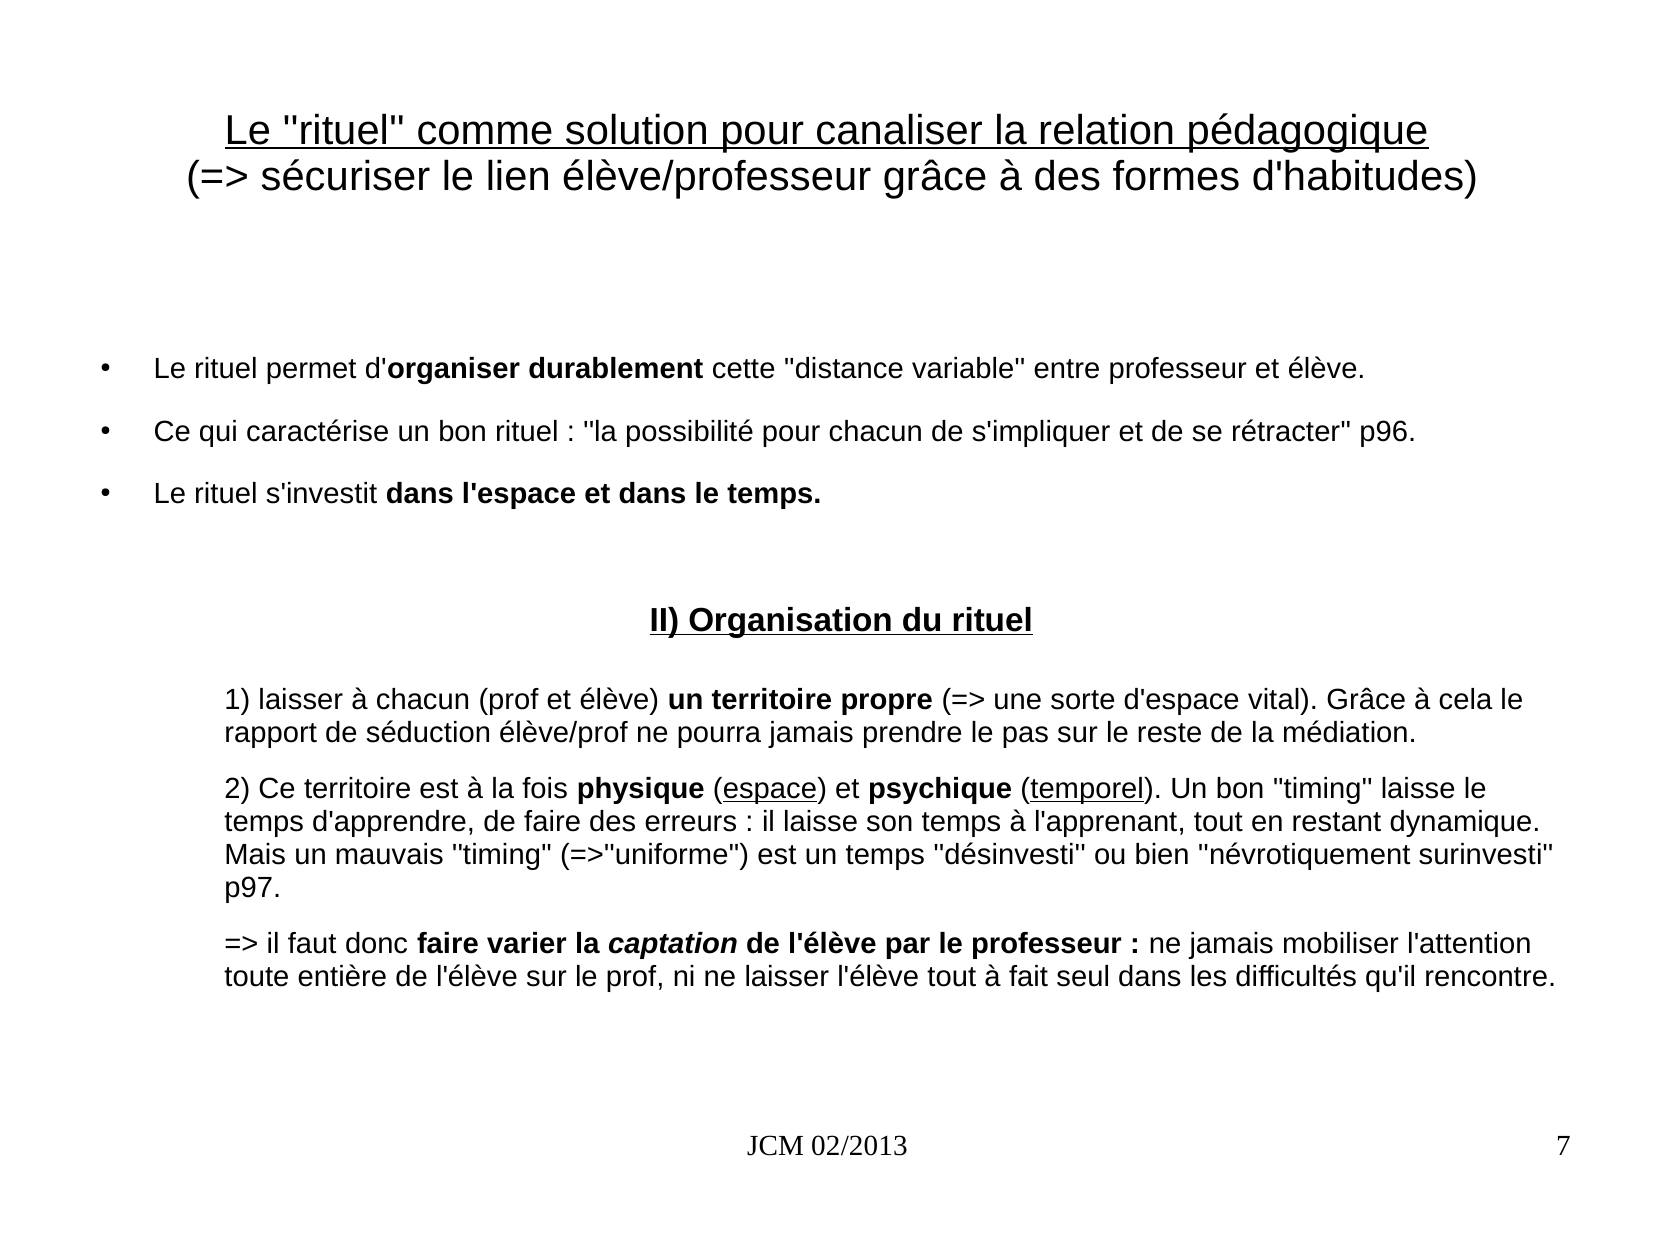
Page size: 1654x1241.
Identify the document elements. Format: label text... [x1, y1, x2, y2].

list Le rituel permet d'organiser durablement cette ''distance variable'' entre professeur et élève. Ce qui caractérise un bon rituel : ''la possibilité pour chacun de s'impliquer et de se rétracter'' p96. Le rituel s'investit dans l'espace et dans le temps. II) Organisation du rituel 1) laisser à chacun (prof et élève) un territoire propre (=> une sorte d'espace vital). Grâce à cela le rapport de séduction élève/prof ne pourra jamais prendre le pas sur le reste de la médiation. 2) Ce territoire est à la fois physique (espace) et psychique (temporel). Un bon ''timing'' laisse le temps d'apprendre, de faire des erreurs : il laisse son temps à l'apprenant, tout en restant dynamique. Mais un mauvais ''timing'' (=>''uniforme'') est un temps ''désinvesti'' ou bien ''névrotiquement surinvesti'' p97. => il faut donc faire varier la captation de l'élève par le professeur : ne jamais mobiliser l'attention toute entière de l'élève sur le prof, ni ne laisser l'élève tout à fait seul dans les difficultés qu'il rencontre. [82, 290, 1571, 1112]
title Le ''rituel'' comme solution pour canaliser la relation pédagogique (=> sécuriser le lien élève/professeur grâce à des formes d'habitudes) [82, 56, 1571, 250]
